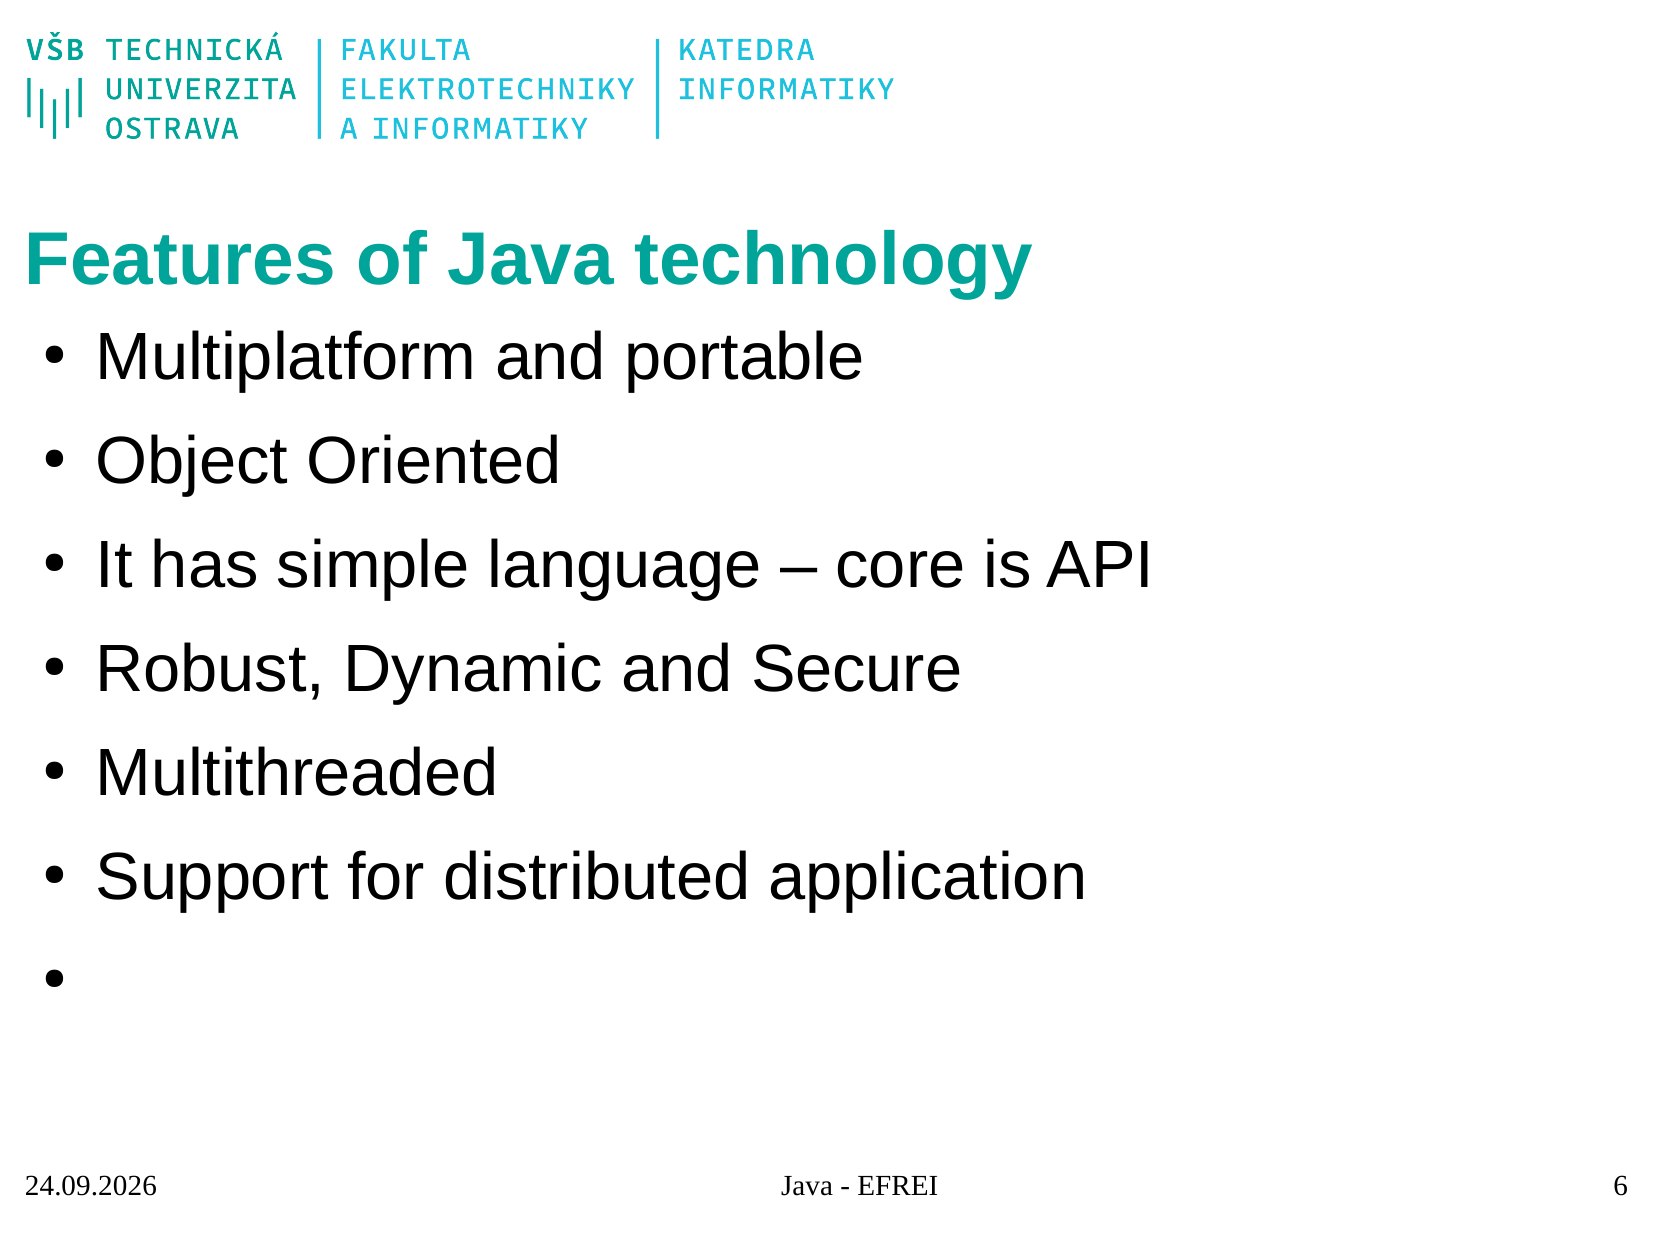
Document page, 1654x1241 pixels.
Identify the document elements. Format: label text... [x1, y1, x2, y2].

picture [26, 31, 894, 139]
list Multiplatform and portable Object Oriented It has simple language – core is API Robust, Dynamic and Secure Multithreaded Support for distributed application [24, 318, 1629, 1146]
title Features of Java technology [24, 169, 1629, 300]
